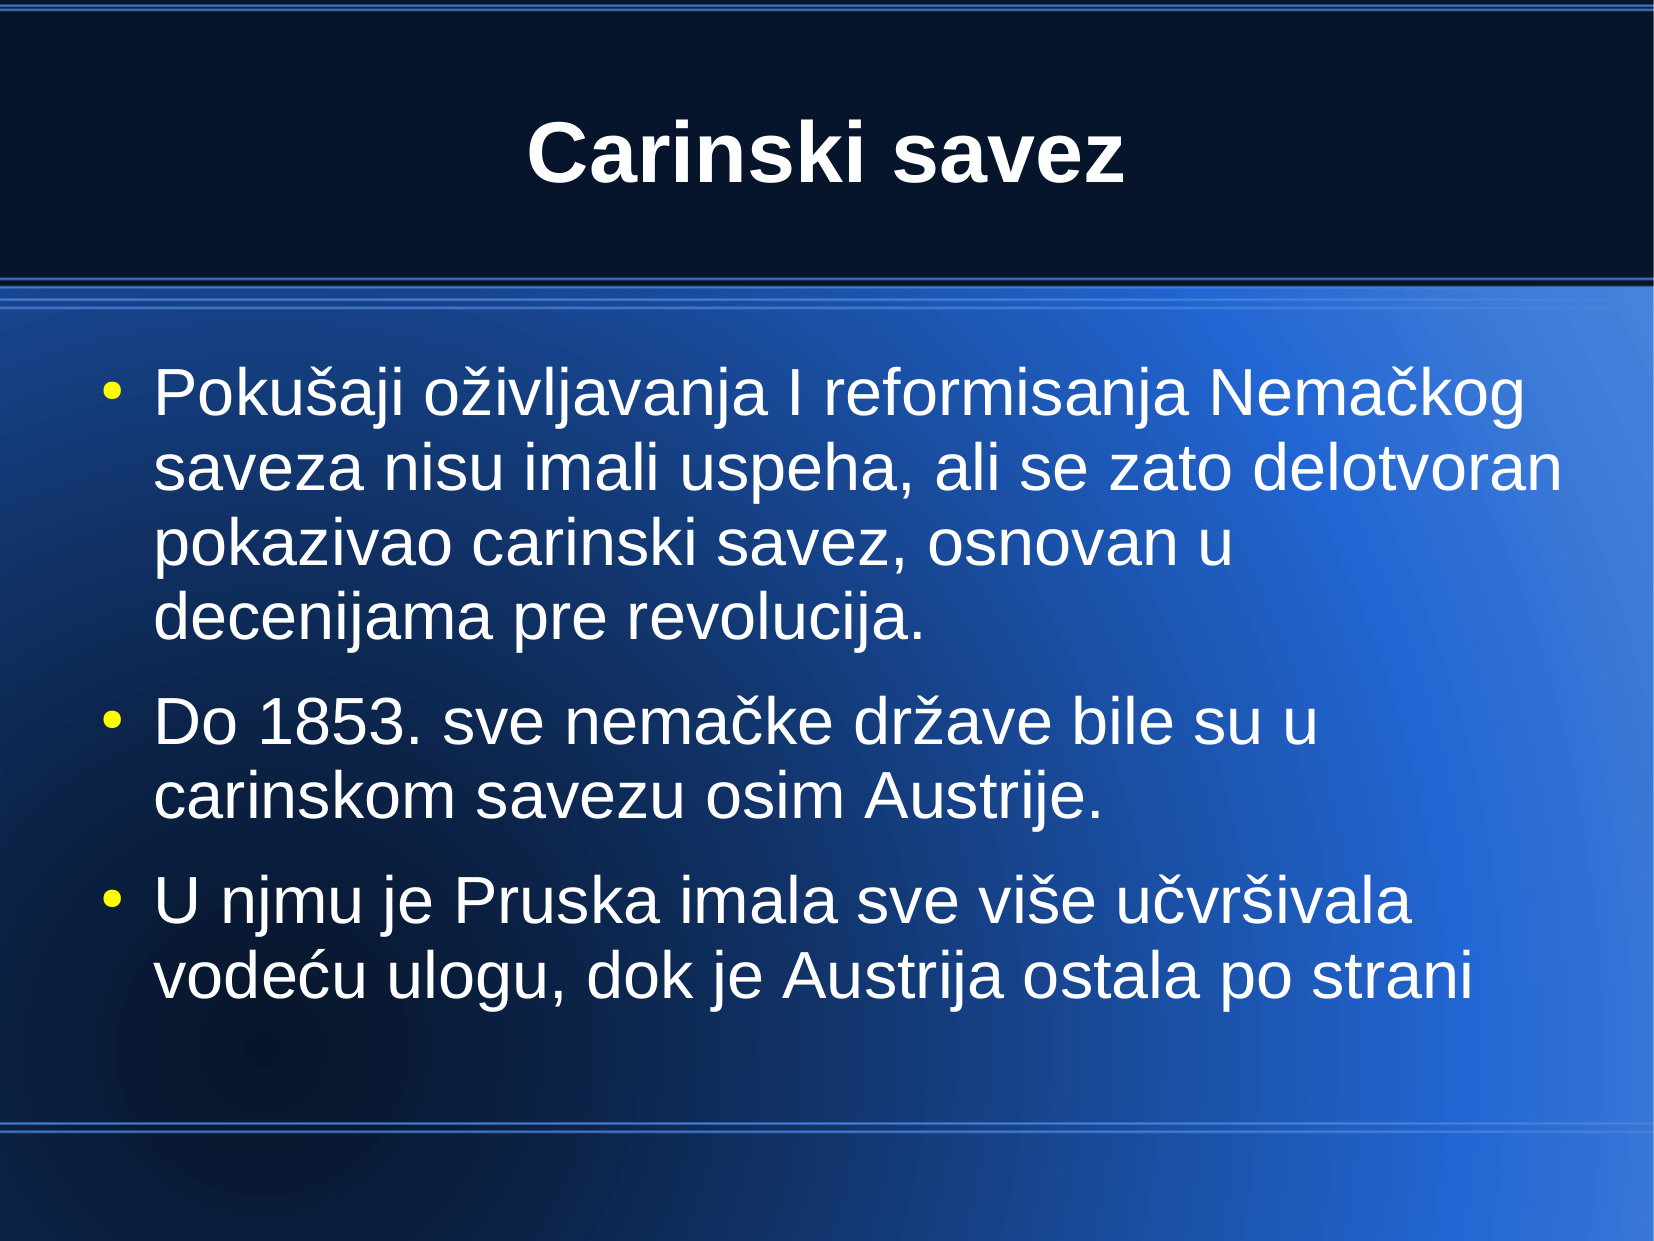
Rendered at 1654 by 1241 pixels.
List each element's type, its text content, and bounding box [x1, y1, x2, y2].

picture [0, 0, 1654, 1241]
list Pokušaji oživljavanja I reformisanja Nemačkog saveza nisu imali uspeha, ali se zato delotvoran pokazivao carinski savez, osnovan u decenijama pre revolucija. Do 1853. sve nemačke države bile su u carinskom savezu osim Austrije. U njmu je Pruska imala sve više učvršivala vodeću ulogu, dok je Austrija ostala po strani [82, 355, 1571, 1075]
title Carinski savez [82, 49, 1571, 257]
